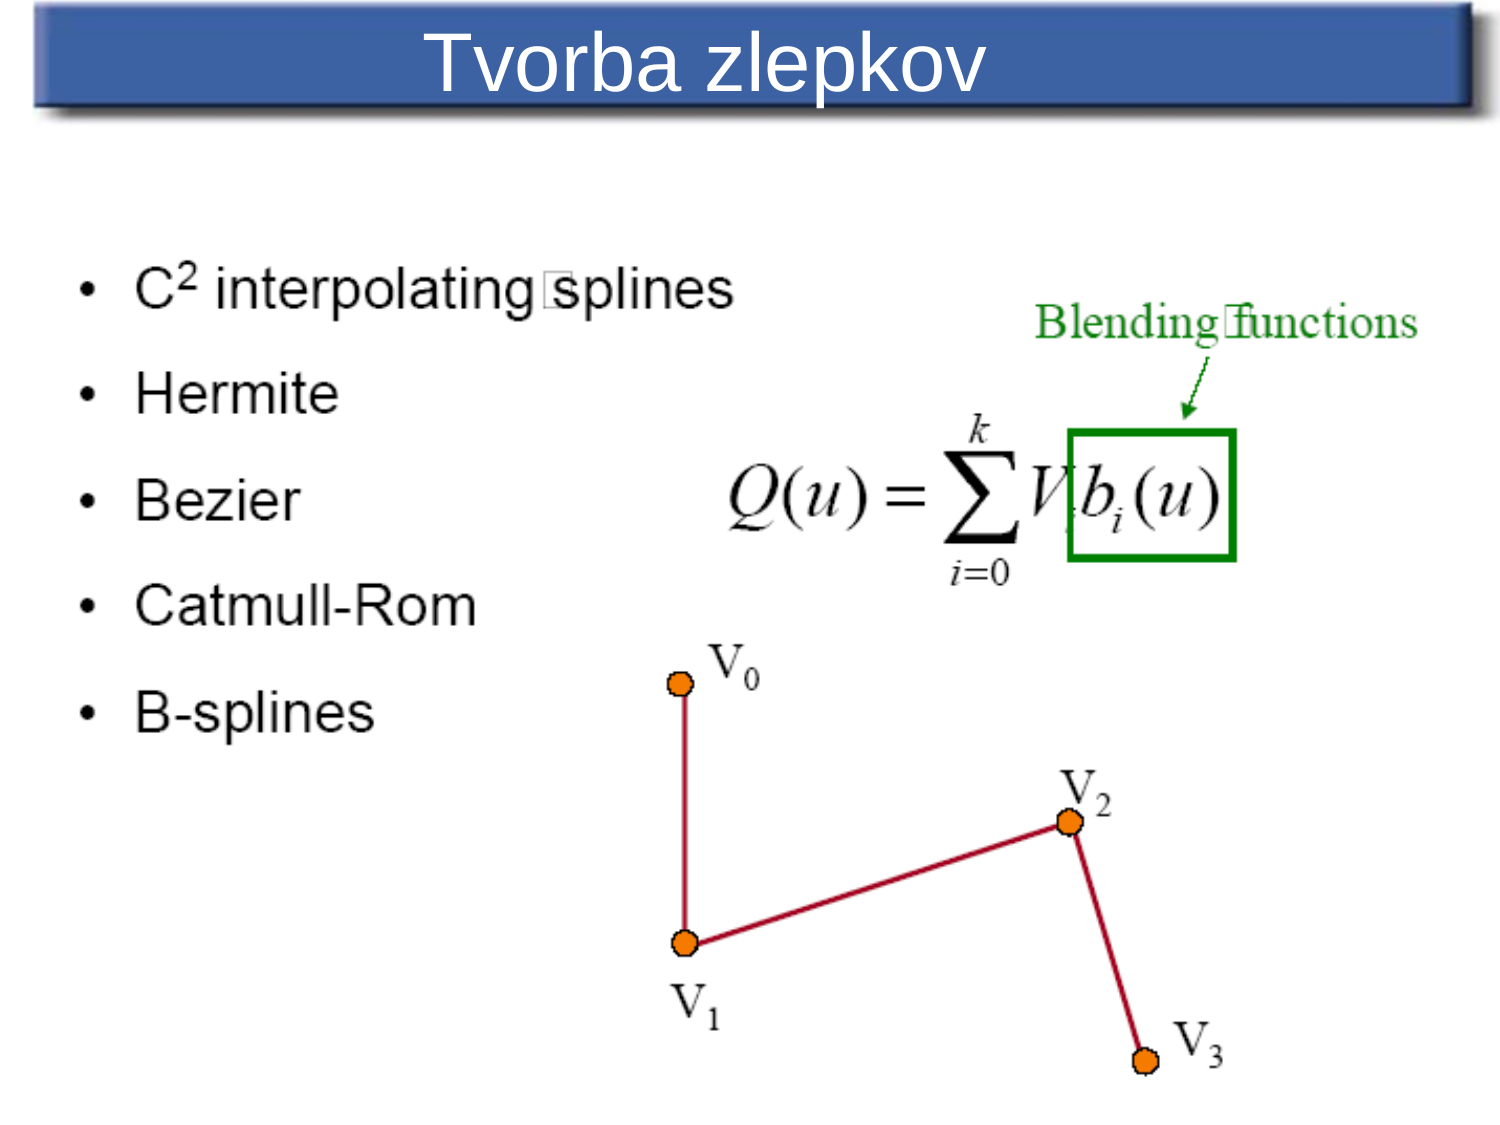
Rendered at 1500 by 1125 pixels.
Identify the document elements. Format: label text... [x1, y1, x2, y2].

picture [64, 242, 1447, 1100]
text_box Tvorba zlepkov [407, 0, 1003, 116]
picture [32, 0, 1500, 127]
